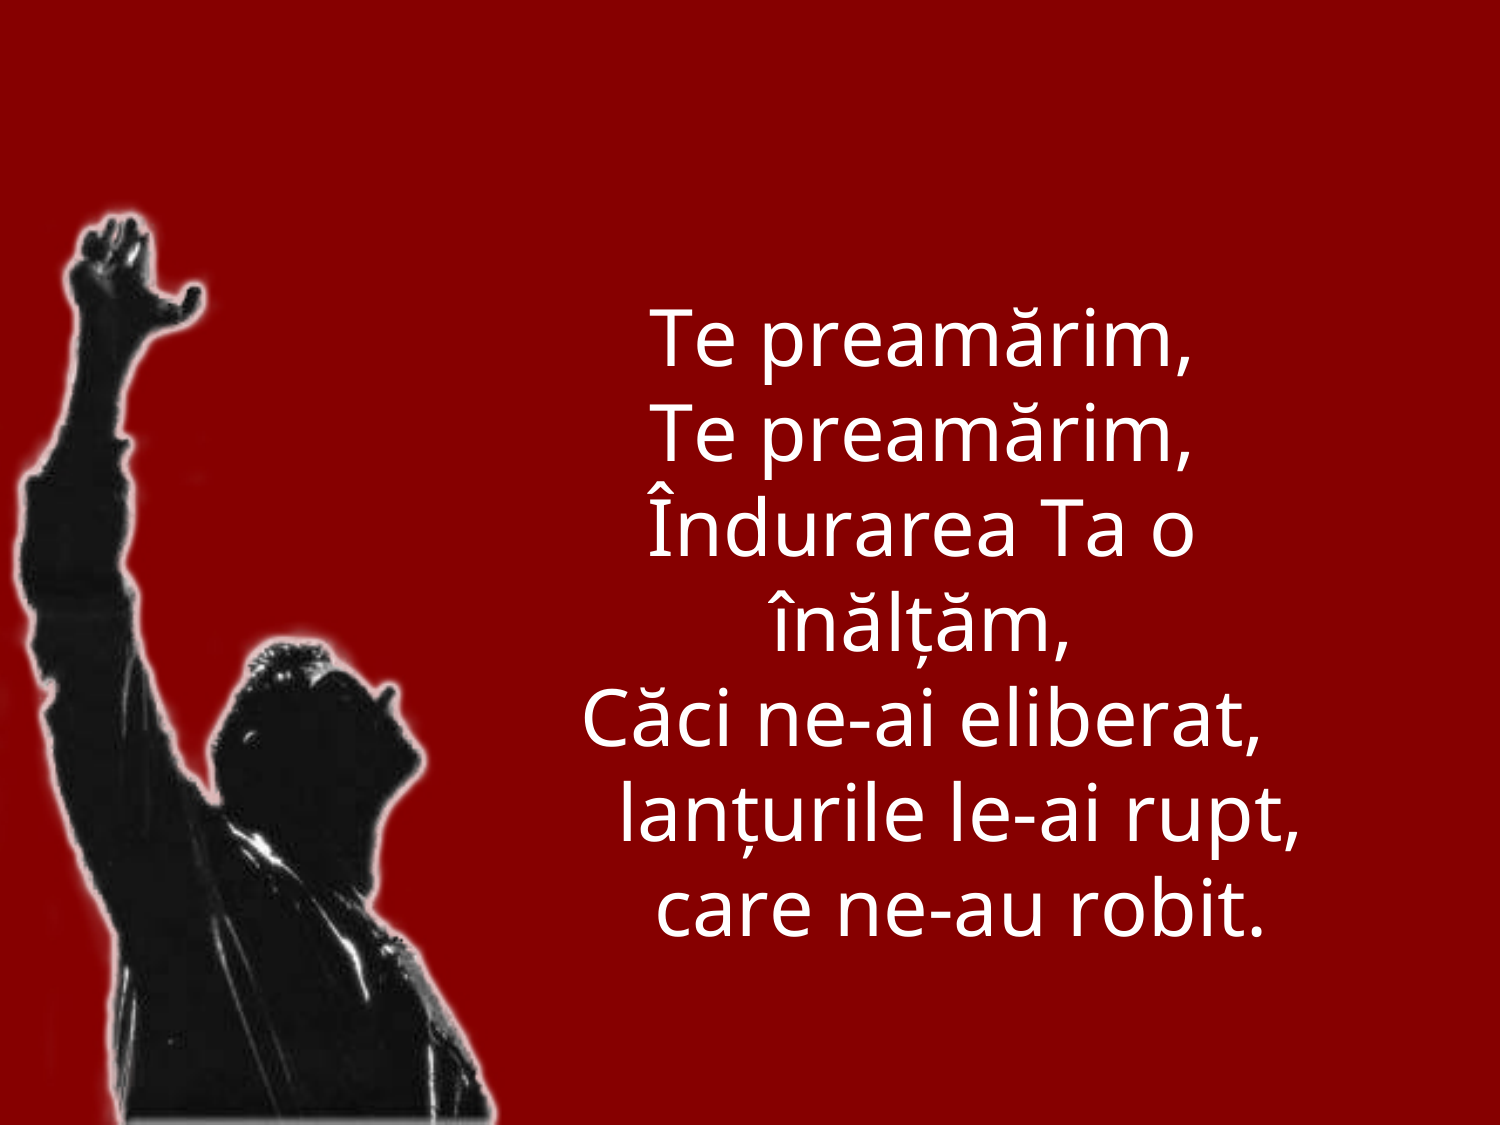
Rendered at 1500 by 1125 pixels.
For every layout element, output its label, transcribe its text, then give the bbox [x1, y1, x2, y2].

text_box Te preamărim, Te preamărim, Îndurarea Ta o înălţăm, Căci ne-ai eliberat, lanţurile le-ai rupt, care ne-au robit. [482, 280, 1363, 866]
picture [0, 0, 1500, 1125]
